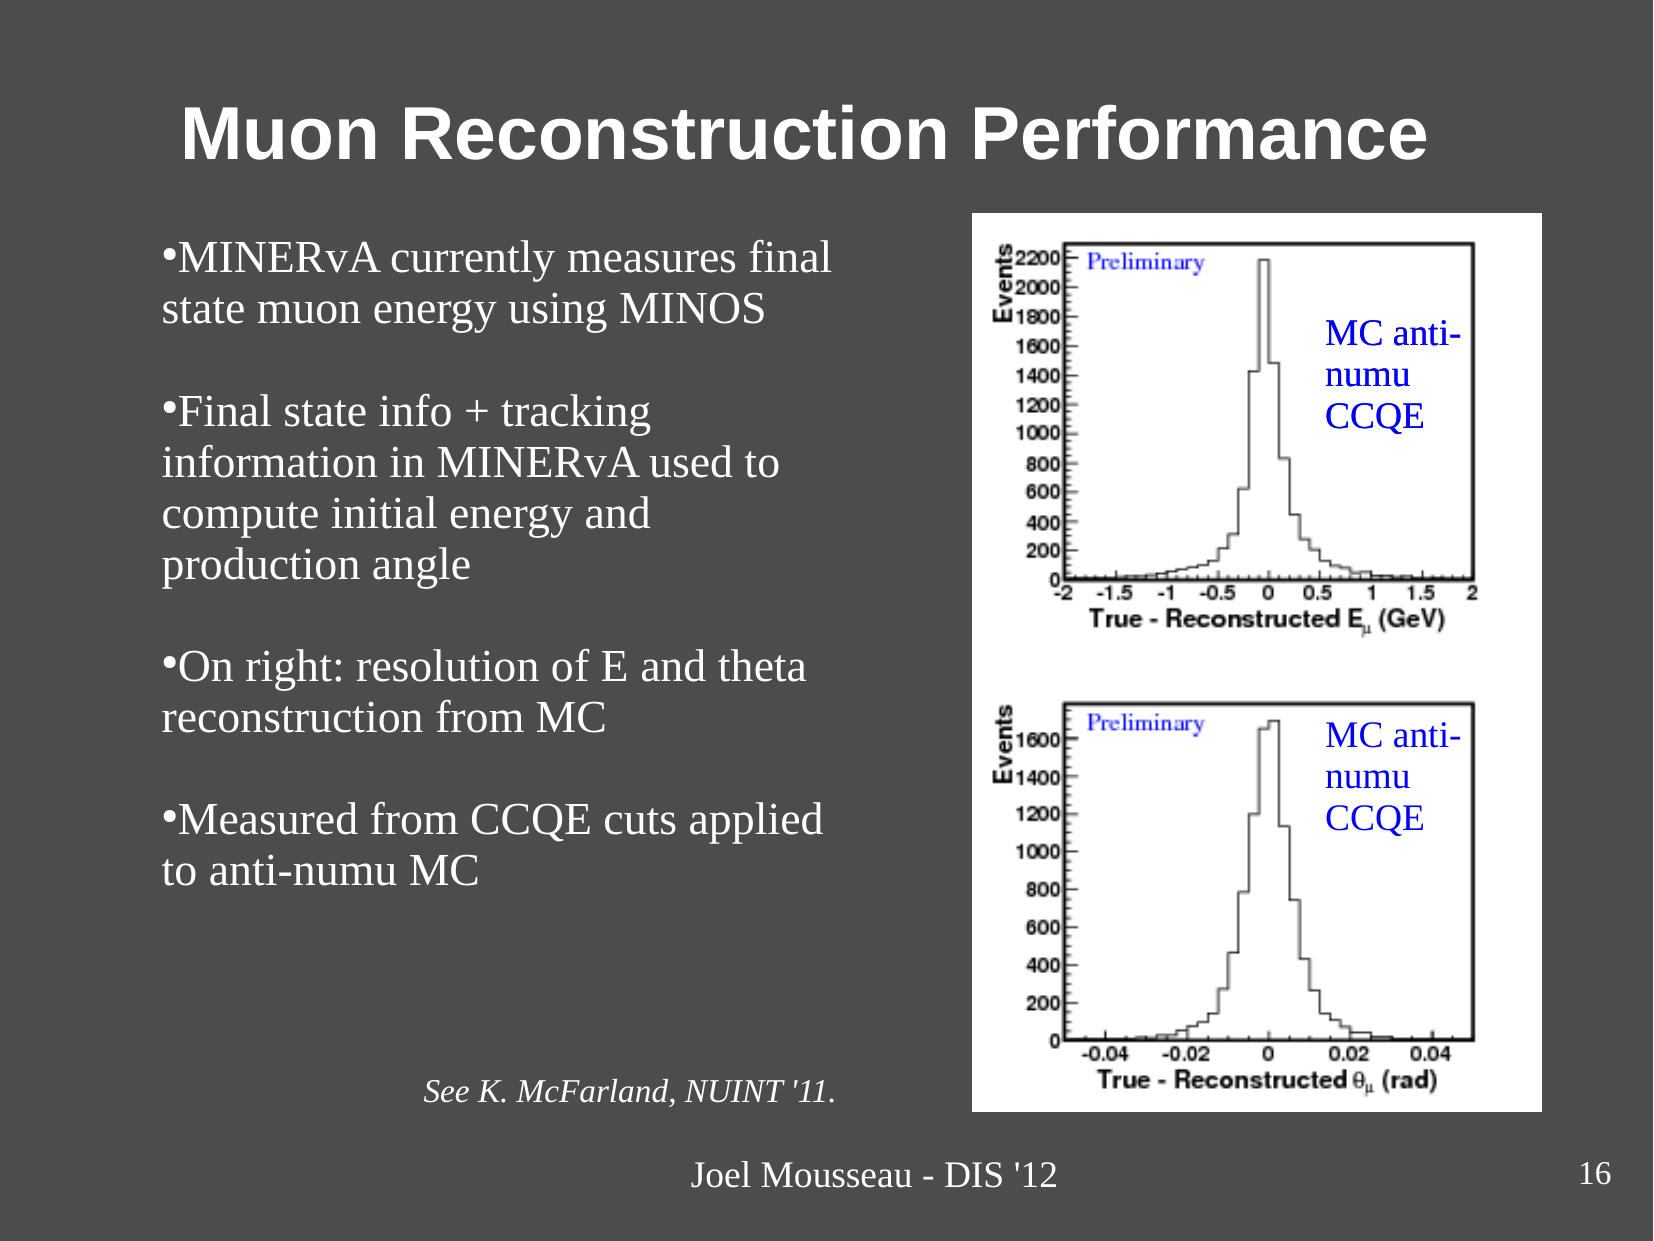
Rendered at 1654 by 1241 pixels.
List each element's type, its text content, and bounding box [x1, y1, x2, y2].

text_box See K. McFarland, NUINT '11. [296, 1063, 973, 1116]
text_box MINERvA currently measures final state muon energy using MINOS Final state info + tracking information in MINERvA used to compute initial energy and production angle On right: resolution of E and theta reconstruction from MC Measured from CCQE cuts applied to anti-numu MC [146, 221, 856, 657]
text_box MC anti-numu CCQE [1310, 706, 1486, 846]
text_box MC anti-numu CCQE [1310, 304, 1486, 444]
picture [972, 213, 1542, 1112]
title Muon Reconstruction Performance [158, 36, 1452, 228]
